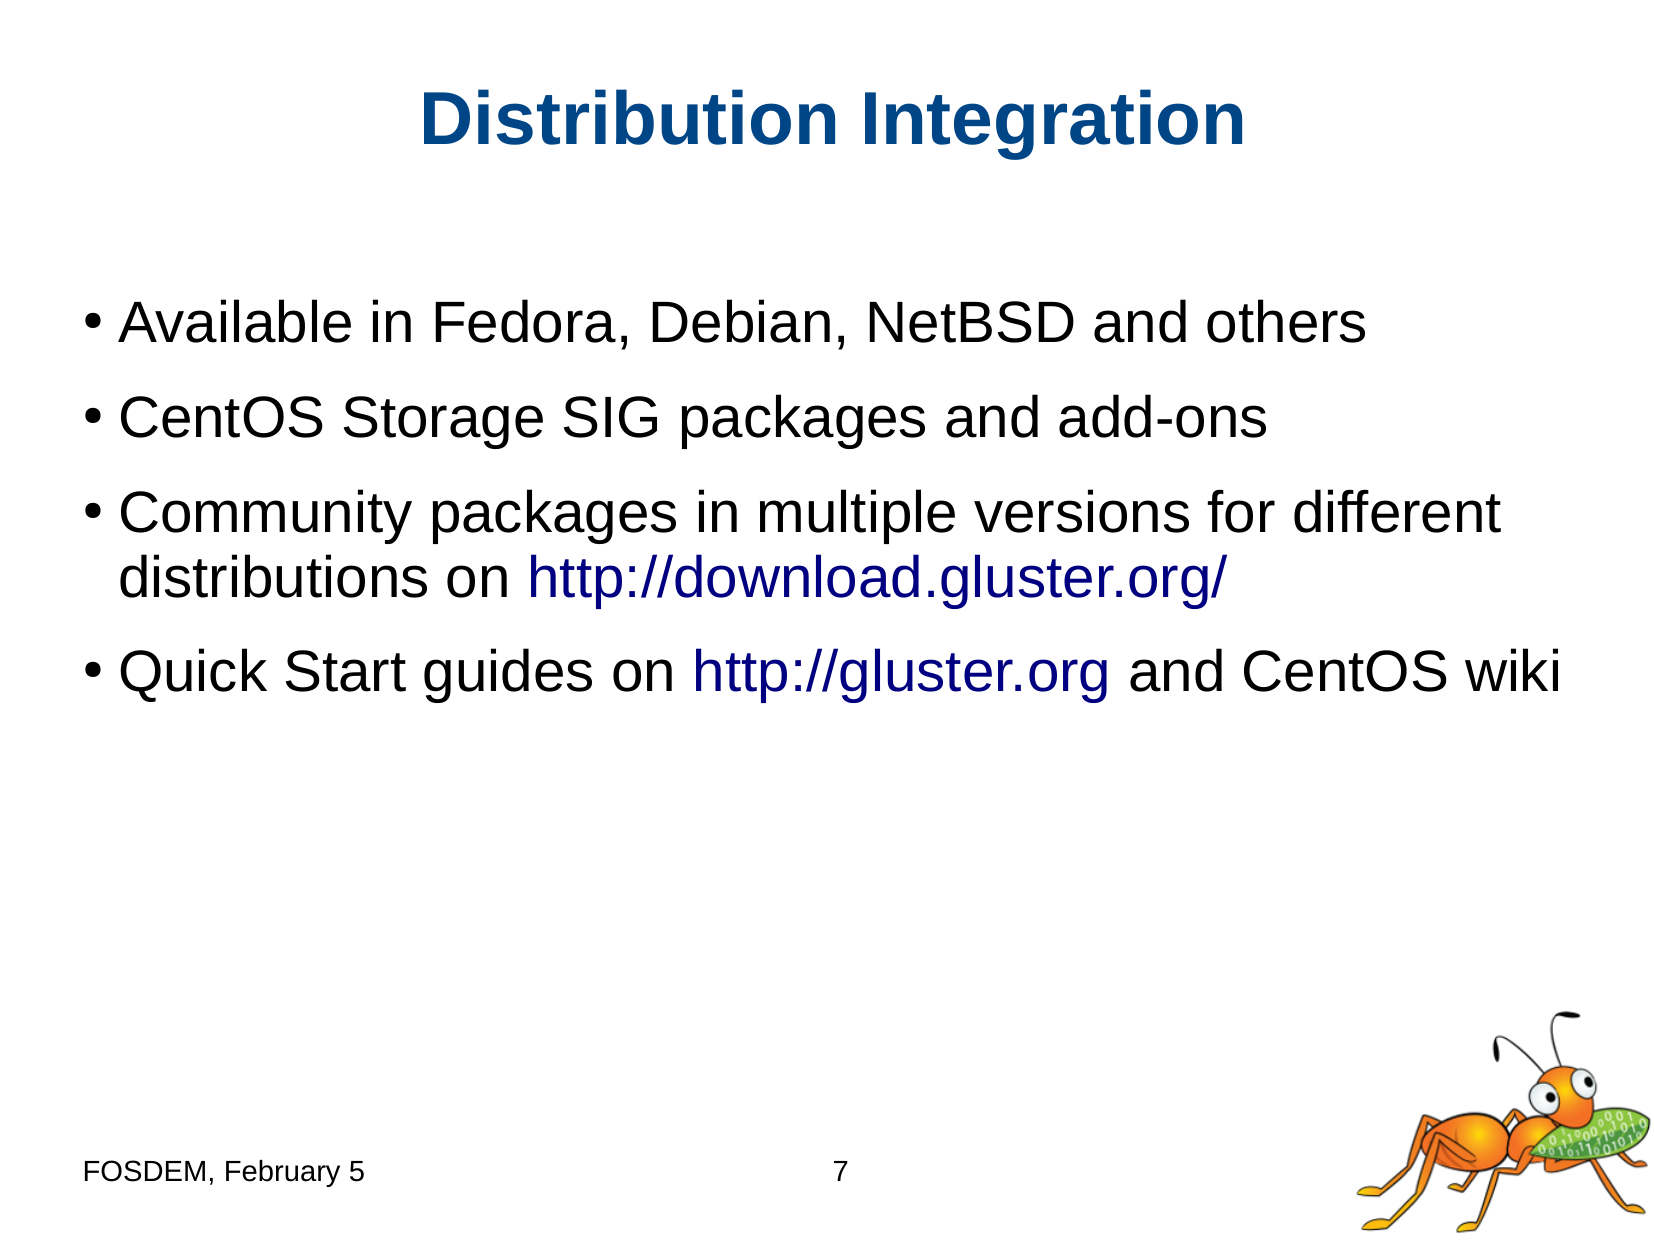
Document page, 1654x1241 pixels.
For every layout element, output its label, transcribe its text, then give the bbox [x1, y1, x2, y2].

picture [1353, 1009, 1654, 1235]
list Available in Fedora, Debian, NetBSD and others CentOS Storage SIG packages and add-ons Community packages in multiple versions for different distributions on http://download.gluster.org/ Quick Start guides on http://gluster.org and CentOS wiki [82, 290, 1571, 1010]
title Distribution Integration [90, 15, 1579, 223]
